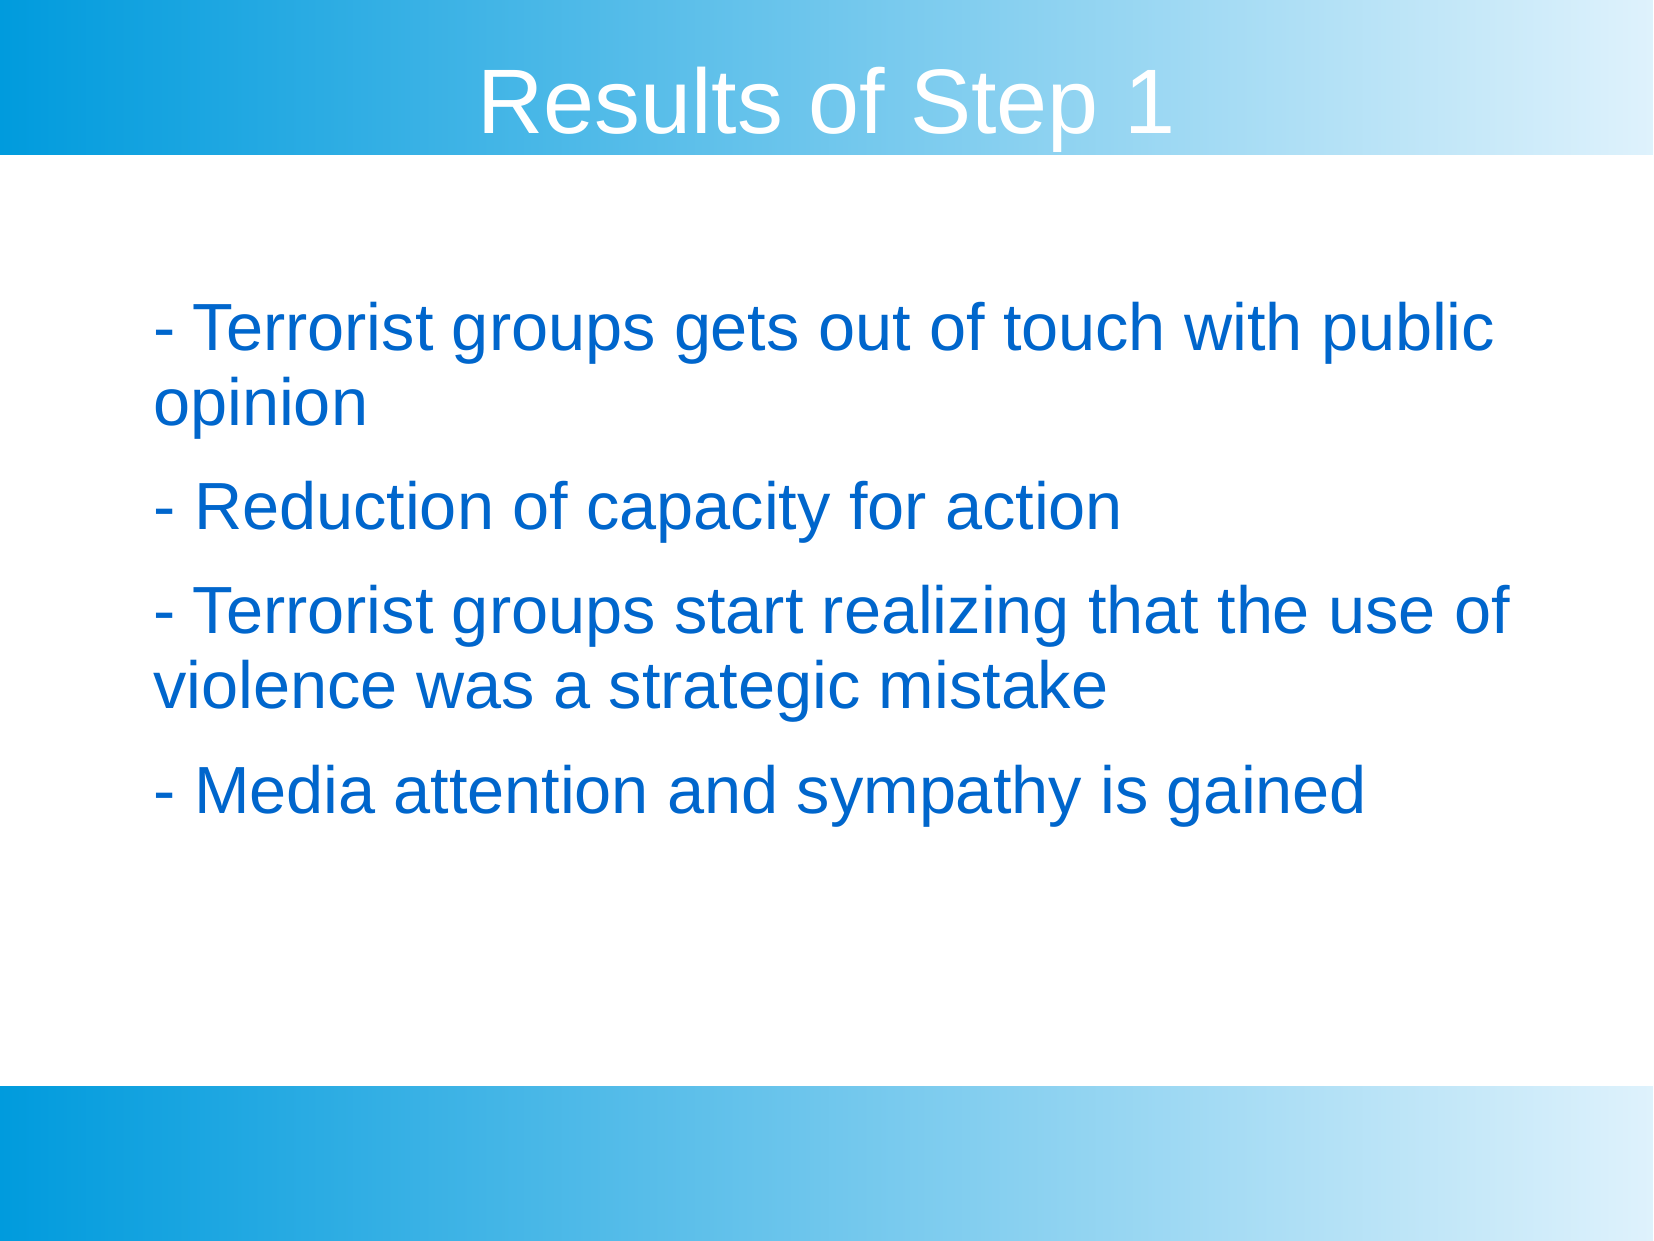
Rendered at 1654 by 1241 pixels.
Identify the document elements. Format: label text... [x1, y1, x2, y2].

title Results of Step 1 [82, 49, 1571, 155]
list - Terrorist groups gets out of touch with public opinion - Reduction of capacity for action - Terrorist groups start realizing that the use of violence was a strategic mistake - Media attention and sympathy is gained [82, 290, 1571, 1010]
